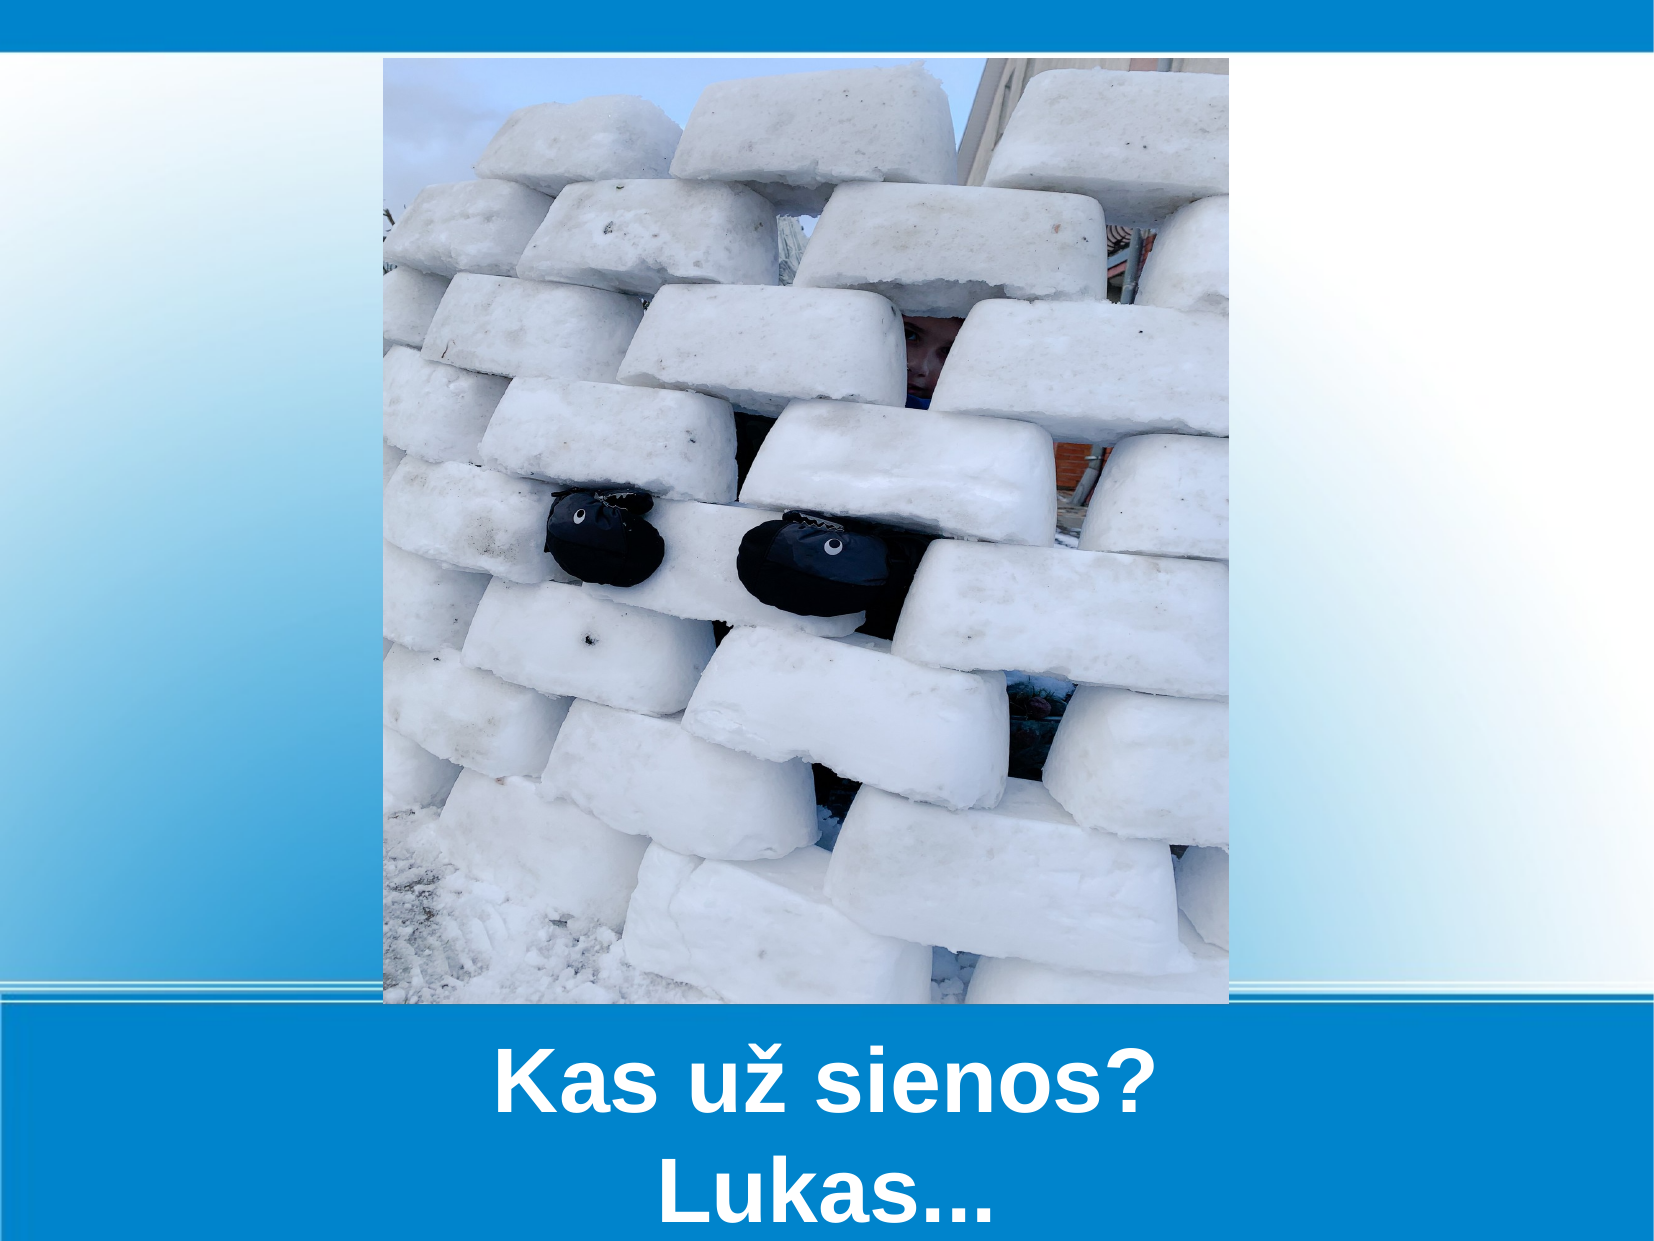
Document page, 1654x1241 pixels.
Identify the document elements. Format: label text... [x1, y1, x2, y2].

title Kas už sienos? Lukas... [82, 1021, 1571, 1229]
picture [383, 59, 1229, 1004]
